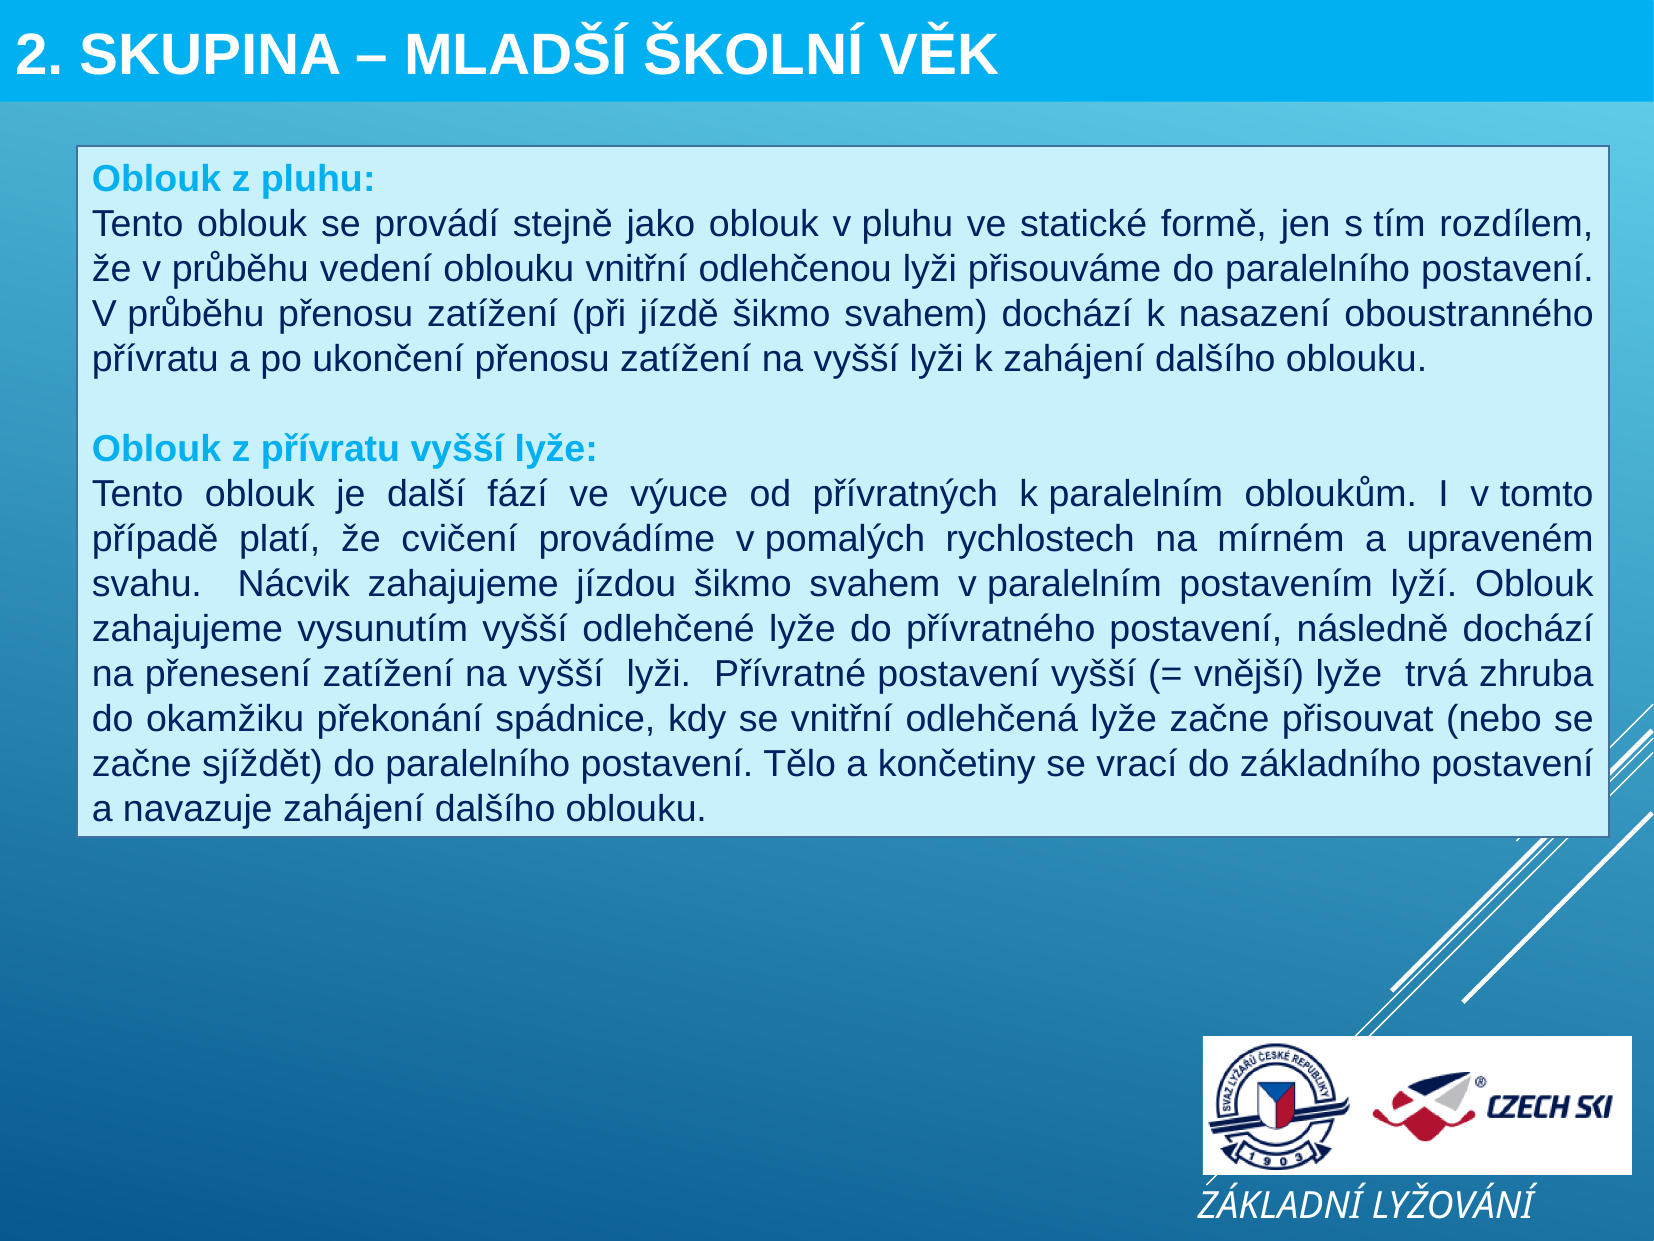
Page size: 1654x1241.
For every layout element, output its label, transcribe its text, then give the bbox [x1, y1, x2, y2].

picture [1202, 1036, 1632, 1173]
text_box ZÁKLADNÍ LYŽOVÁNÍ [1182, 1173, 1644, 1235]
title 2. Skupina – mladší školní věk [0, 0, 1654, 102]
text_box Oblouk z pluhu: Tento oblouk se provádí stejně jako oblouk v pluhu ve statické formě, jen s tím rozdílem, že v průběhu vedení oblouku vnitřní odlehčenou lyži přisouváme do paralelního postavení. V průběhu přenosu zatížení (při jízdě šikmo svahem) dochází k nasazení oboustranného přívratu a po ukončení přenosu zatížení na vyšší lyži k zahájení dalšího oblouku. Oblouk z přívratu vyšší lyže: Tento oblouk je další fází ve výuce od přívratných k paralelním obloukům. I v tomto případě platí, že cvičení provádíme v pomalých rychlostech na mírném a upraveném svahu. Nácvik zahajujeme jízdou šikmo svahem v paralelním postavením lyží. Oblouk zahajujeme vysunutím vyšší odlehčené lyže do přívratného postavení, následně dochází na přenesení zatížení na vyšší lyži. Přívratné postavení vyšší (= vnější) lyže trvá zhruba do okamžiku překonání spádnice, kdy se vnitřní odlehčená lyže začne přisouvat (nebo se začne sjíždět) do paralelního postavení. Tělo a končetiny se vrací do základního postavení a navazuje zahájení dalšího oblouku. [76, 145, 1610, 838]
